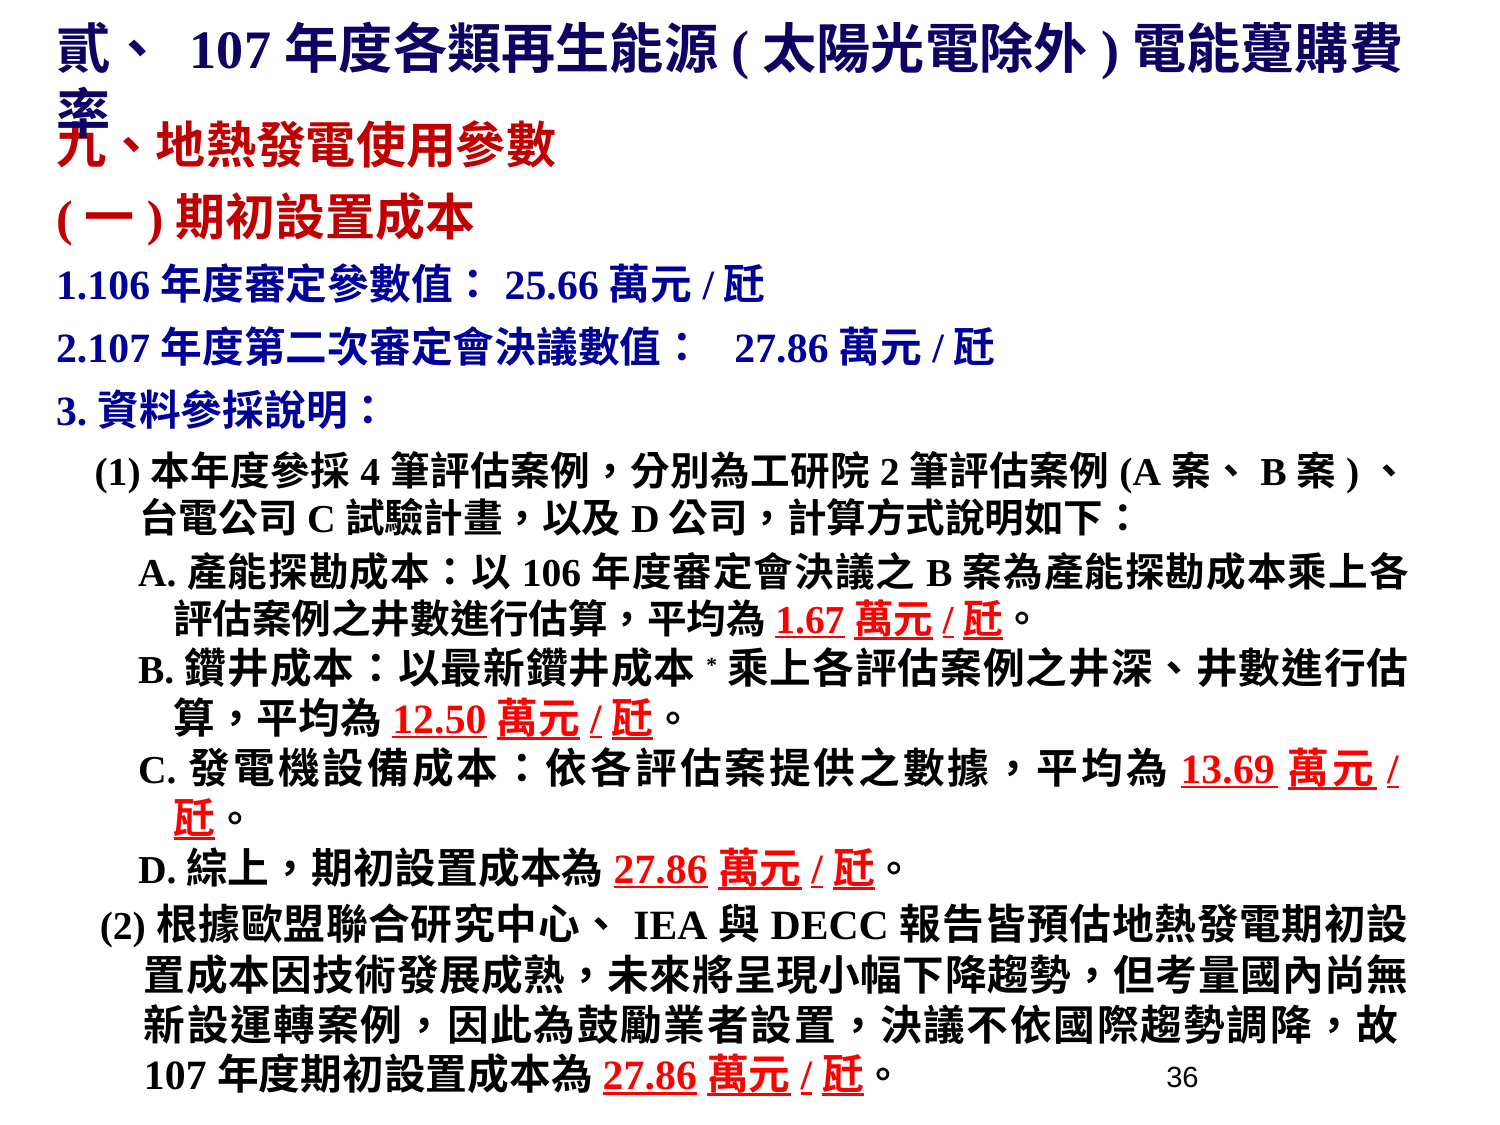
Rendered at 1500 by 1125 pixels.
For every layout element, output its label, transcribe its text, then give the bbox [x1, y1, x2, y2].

text_box <編號> [1151, 1051, 1500, 1125]
text_box 九、地熱發電使用參數 (一)期初設置成本 1.106年度審定參數值：25.66萬元/瓩 2.107年度第二次審定會決議數值： 27.86萬元/瓩 3.資料參採說明： (1)本年度參採4筆評估案例，分別為工研院2筆評估案例(A案、B案)、台電公司C試驗計畫，以及D公司，計算方式說明如下： A.產能探勘成本：以106年度審定會決議之B案為產能探勘成本乘上各評估案例之井數進行估算，平均為1.67萬元/瓩。 B.鑽井成本：以最新鑽井成本*乘上各評估案例之井深、井數進行估算，平均為12.50萬元/瓩。 C.發電機設備成本：依各評估案提供之數據，平均為13.69萬元/瓩。 D.綜上，期初設置成本為27.86萬元/瓩。 (2)根據歐盟聯合研究中心、IEA與DECC報告皆預估地熱發電期初設置成本因技術發展成熟，未來將呈現小幅下降趨勢，但考量國內尚無新設運轉案例，因此為鼓勵業者設置，決議不依國際趨勢調降，故107年度期初設置成本為27.86萬元/瓩。 [41, 105, 1424, 1106]
text_box 貳、 107年度各類再生能源(太陽光電除外)電能躉購費率 [41, 7, 1459, 90]
